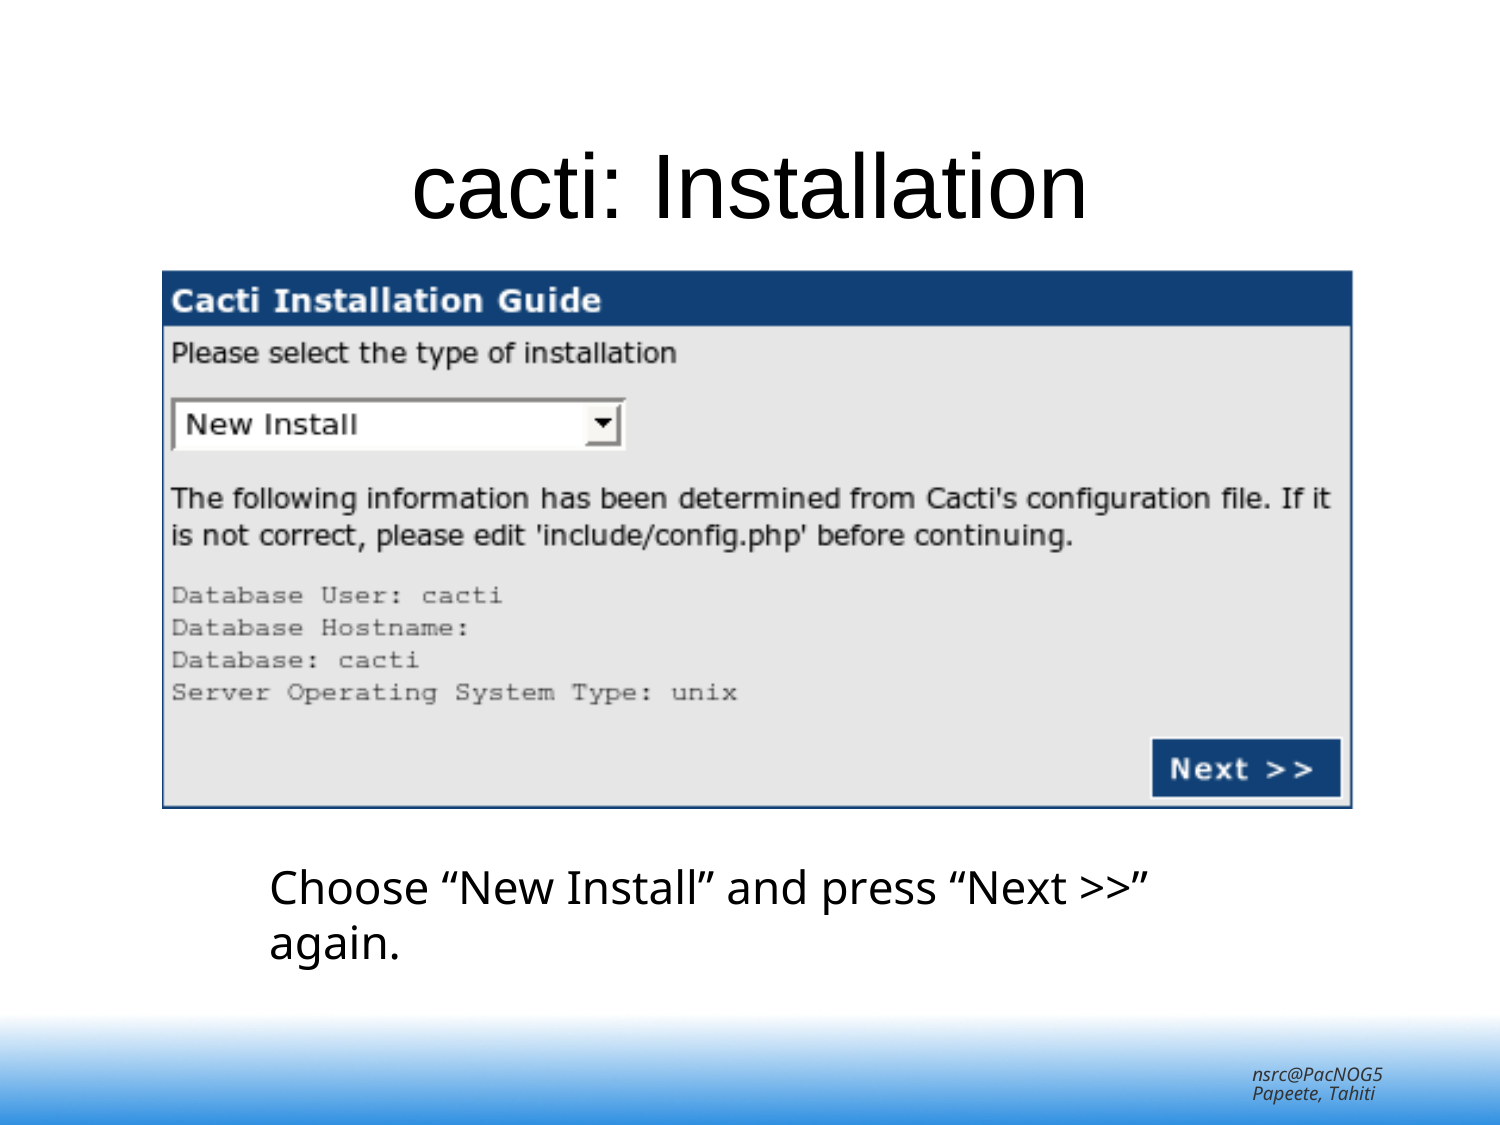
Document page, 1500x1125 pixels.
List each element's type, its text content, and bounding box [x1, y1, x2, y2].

text_box Choose “New Install” and press “Next >>” again. [254, 851, 1272, 976]
title cacti: Installation [110, 93, 1391, 281]
picture [0, 1012, 1500, 1125]
picture [162, 269, 1358, 809]
